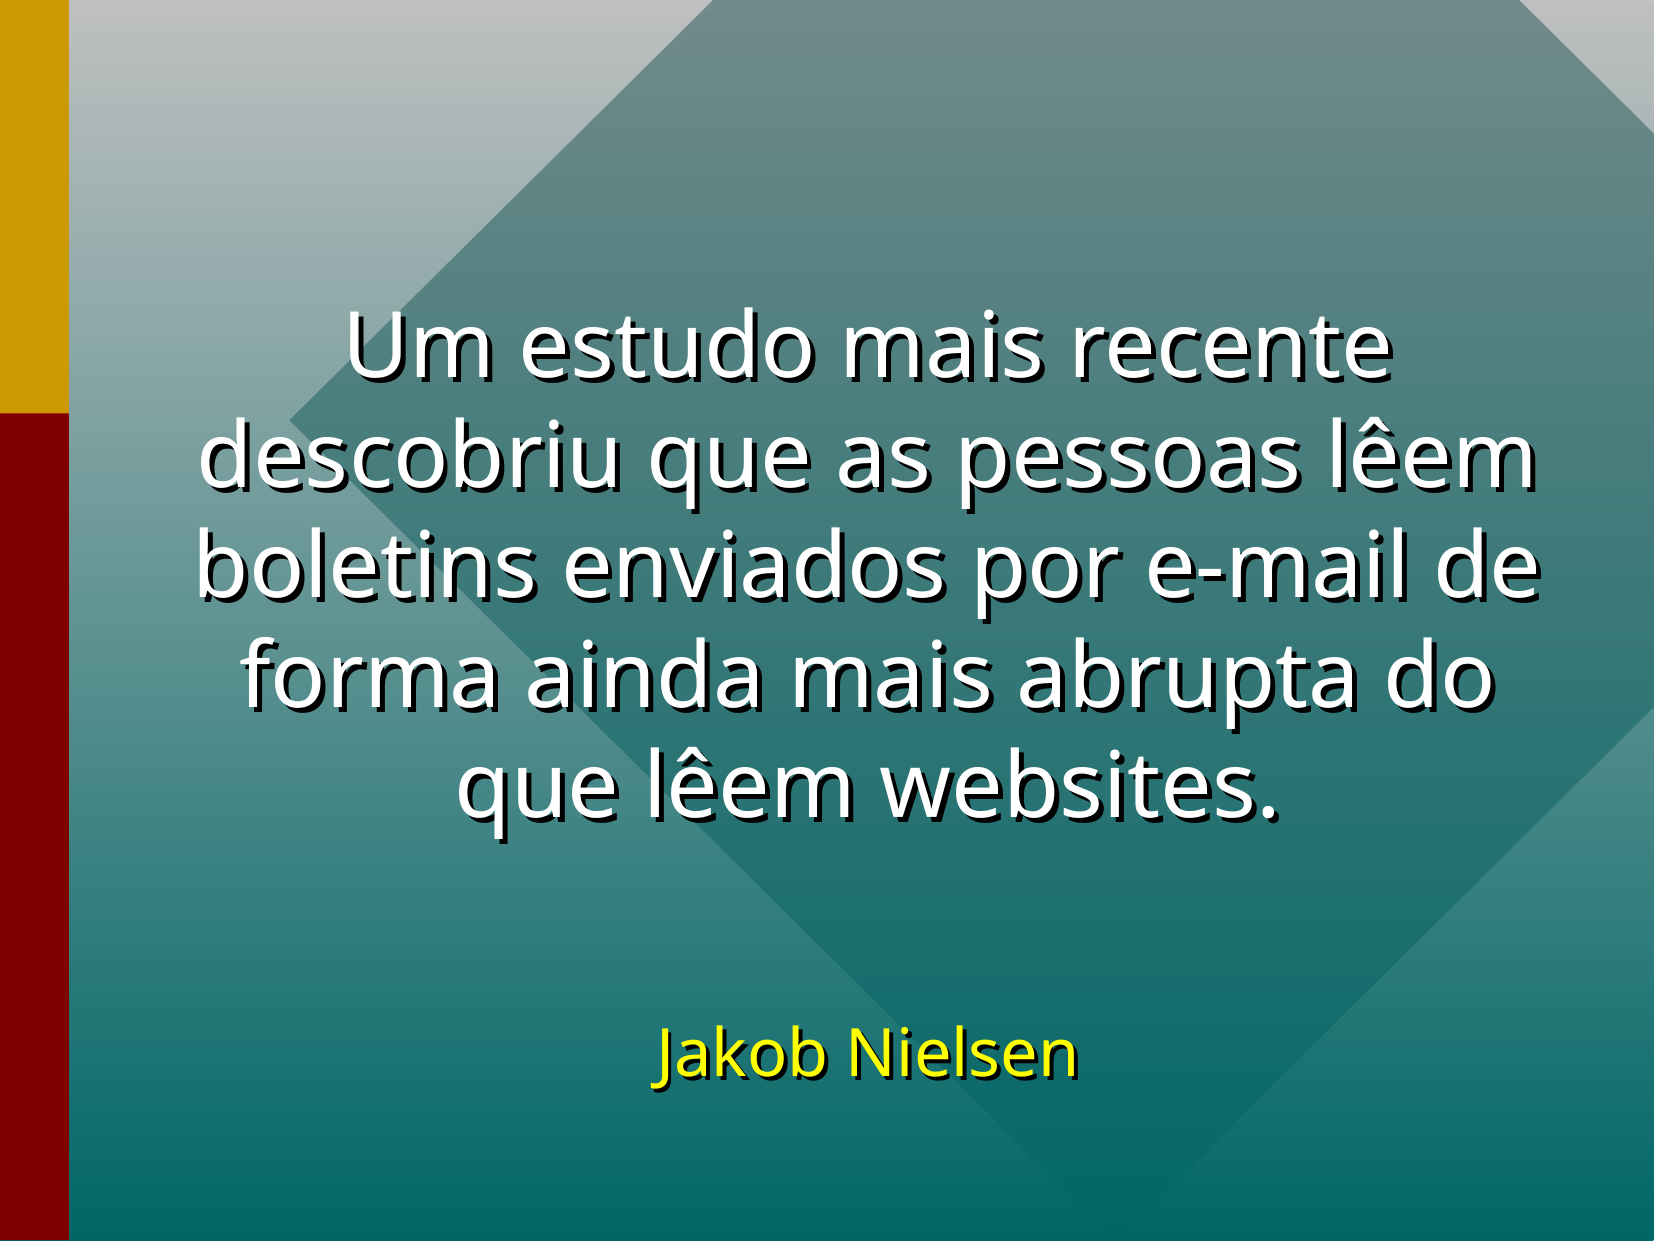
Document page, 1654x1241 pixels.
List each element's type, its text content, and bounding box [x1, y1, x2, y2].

subtitle Um estudo mais recente descobriu que as pessoas lêem boletins enviados por e-mail de forma ainda mais abrupta do que lêem websites. Jakob Nielsen [165, 267, 1571, 1109]
